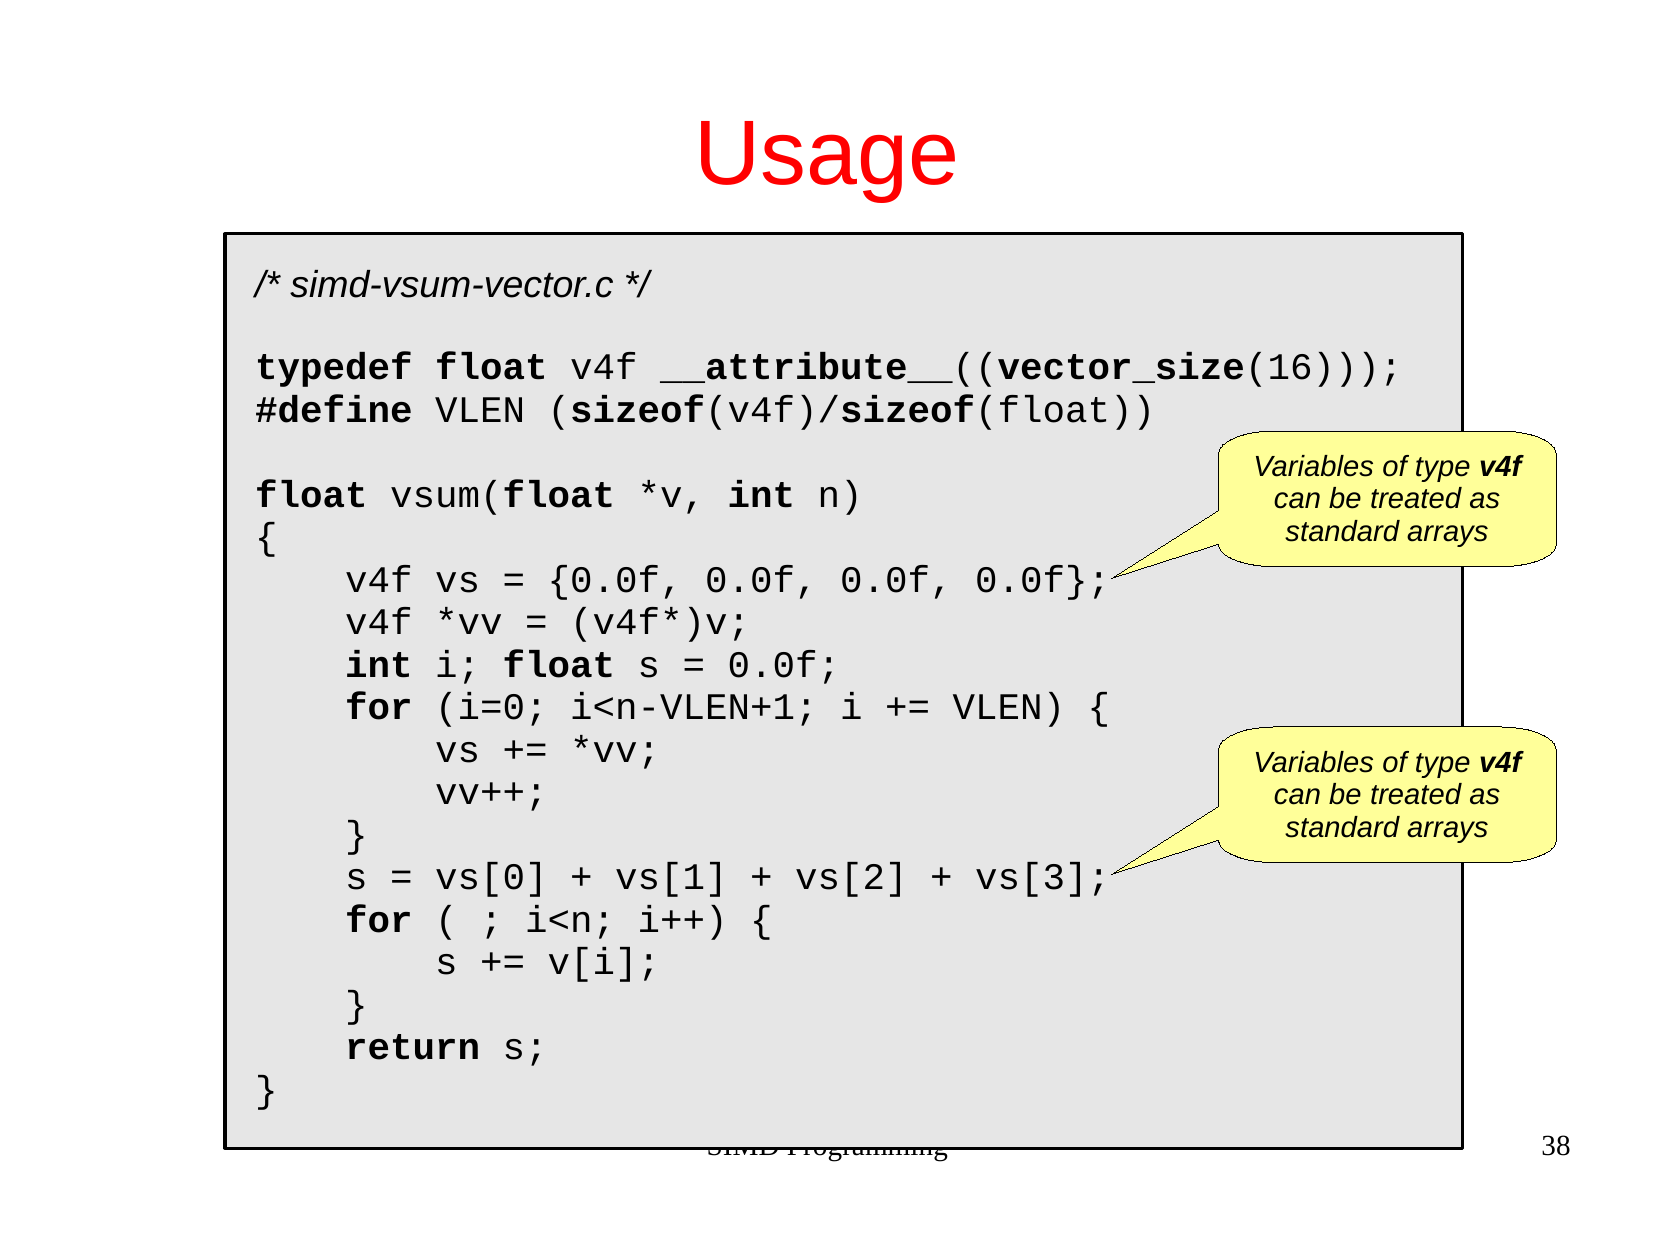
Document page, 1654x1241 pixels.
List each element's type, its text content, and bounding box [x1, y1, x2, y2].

title Usage [82, 49, 1571, 257]
text_box Variables of type v4f can be treated as standard arrays [1111, 431, 1557, 579]
text_box Variables of type v4f can be treated as standard arrays [1111, 726, 1557, 875]
text_box /* simd-vsum-vector.c */ typedef float v4f __attribute__((vector_size(16))); #define VLEN (sizeof(v4f)/sizeof(float)) float vsum(float *v, int n) { v4f vs = {0.0f, 0.0f, 0.0f, 0.0f}; v4f *vv = (v4f*)v; int i; float s = 0.0f; for (i=0; i<n-VLEN+1; i += VLEN) { vs += *vv; vv++; } s = vs[0] + vs[1] + vs[2] + vs[3]; for ( ; i<n; i++) { s += v[i]; } return s; } [225, 233, 1463, 1149]
